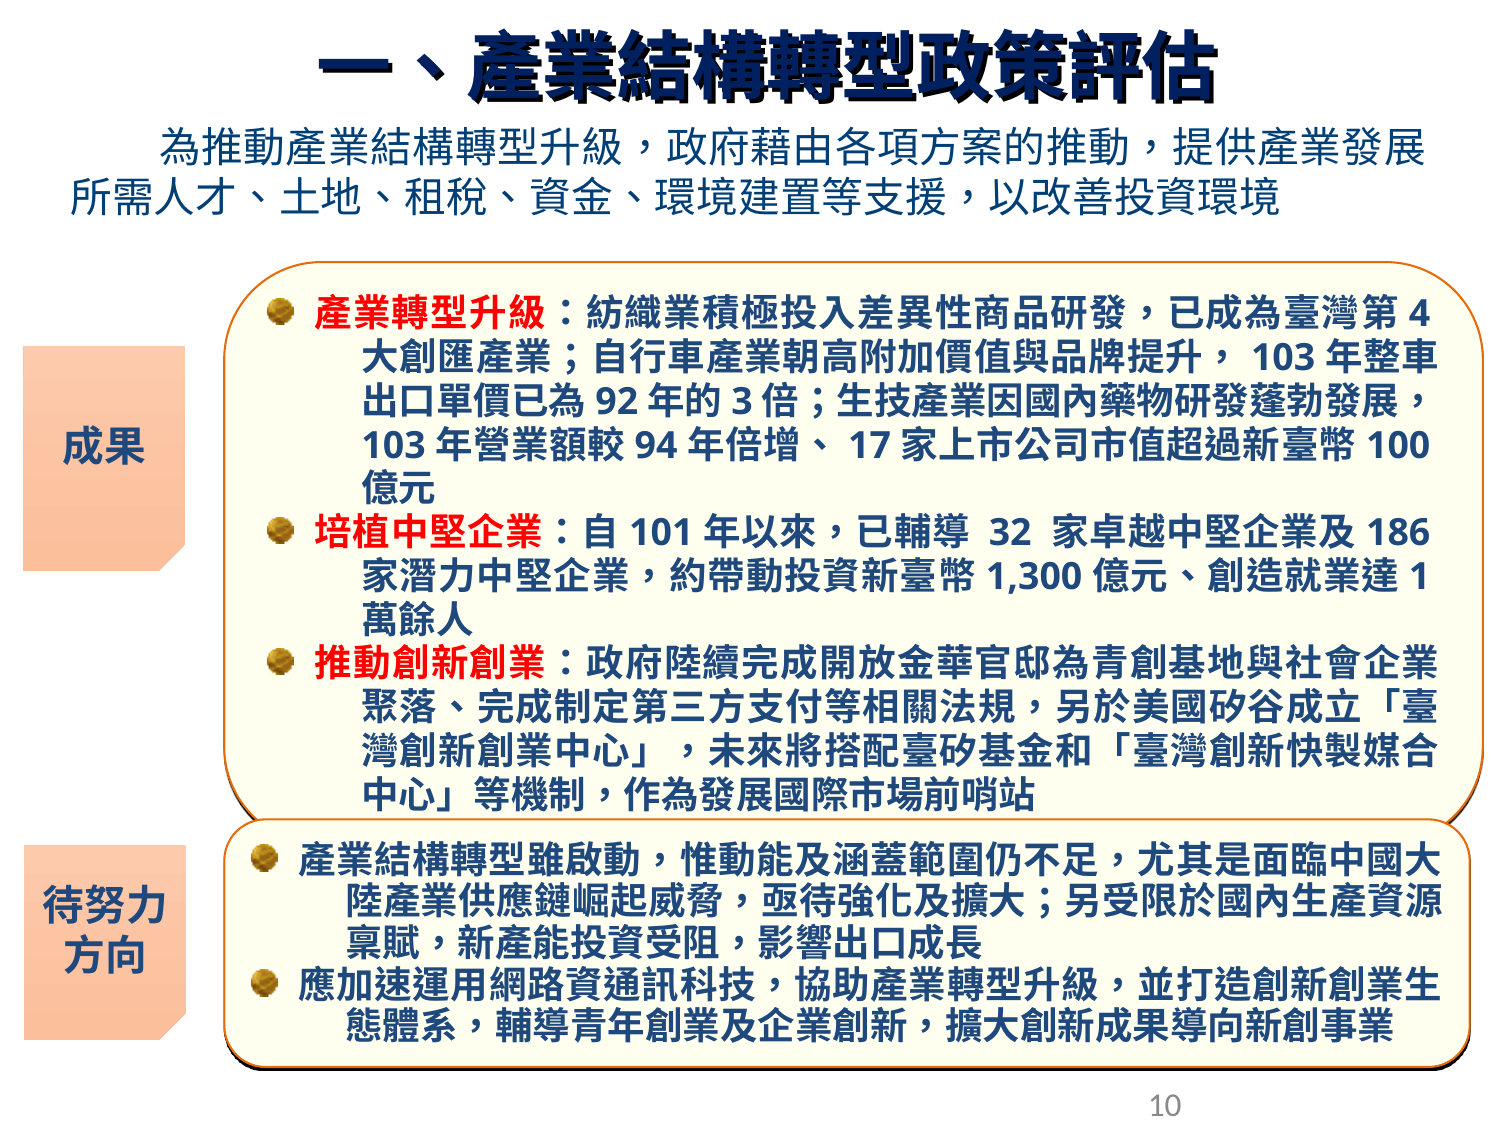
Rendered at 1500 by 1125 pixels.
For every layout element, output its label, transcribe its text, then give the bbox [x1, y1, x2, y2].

text_box 為推動產業結構轉型升級，政府藉由各項方案的推動，提供產業發展所需人才、土地、租稅、資金、環境建置等支援，以改善投資環境 [55, 113, 1441, 230]
text_box 產業結構轉型雖啟動，惟動能及涵蓋範圍仍不足，尤其是面臨中國大陸產業供應鏈崛起威脅，亟待強化及擴大；另受限於國內生產資源稟賦，新產能投資受阻，影響出口成長 應加速運用網路資通訊科技，協助產業轉型升級，並打造創新創業生態體系，輔導青年創業及企業創新，擴大創新成果導向新創事業 [224, 819, 1470, 1068]
text_box 一、產業結構轉型政策評估 [32, 0, 1500, 133]
text_box 10 [1132, 1073, 1483, 1125]
text_box 產業轉型升級：紡織業積極投入差異性商品研發，已成為臺灣第4大創匯產業；自行車產業朝高附加價值與品牌提升，103年整車出口單價已為92年的3倍；生技產業因國內藥物研發蓬勃發展，103年營業額較94年倍增、17家上市公司市值超過新臺幣100億元 培植中堅企業：自101年以來，已輔導 32 家卓越中堅企業及186家潛力中堅企業，約帶動投資新臺幣1,300億元、創造就業達1萬餘人 推動創新創業：政府陸續完成開放金華官邸為青創基地與社會企業聚落、完成制定第三方支付等相關法規，另於美國矽谷成立「臺灣創新創業中心」，未來將搭配臺矽基金和「臺灣創新快製媒合中心」等機制，作為發展國際市場前哨站 [224, 262, 1483, 823]
text_box 成果 [23, 346, 186, 572]
text_box 待努力方向 [24, 845, 186, 1041]
